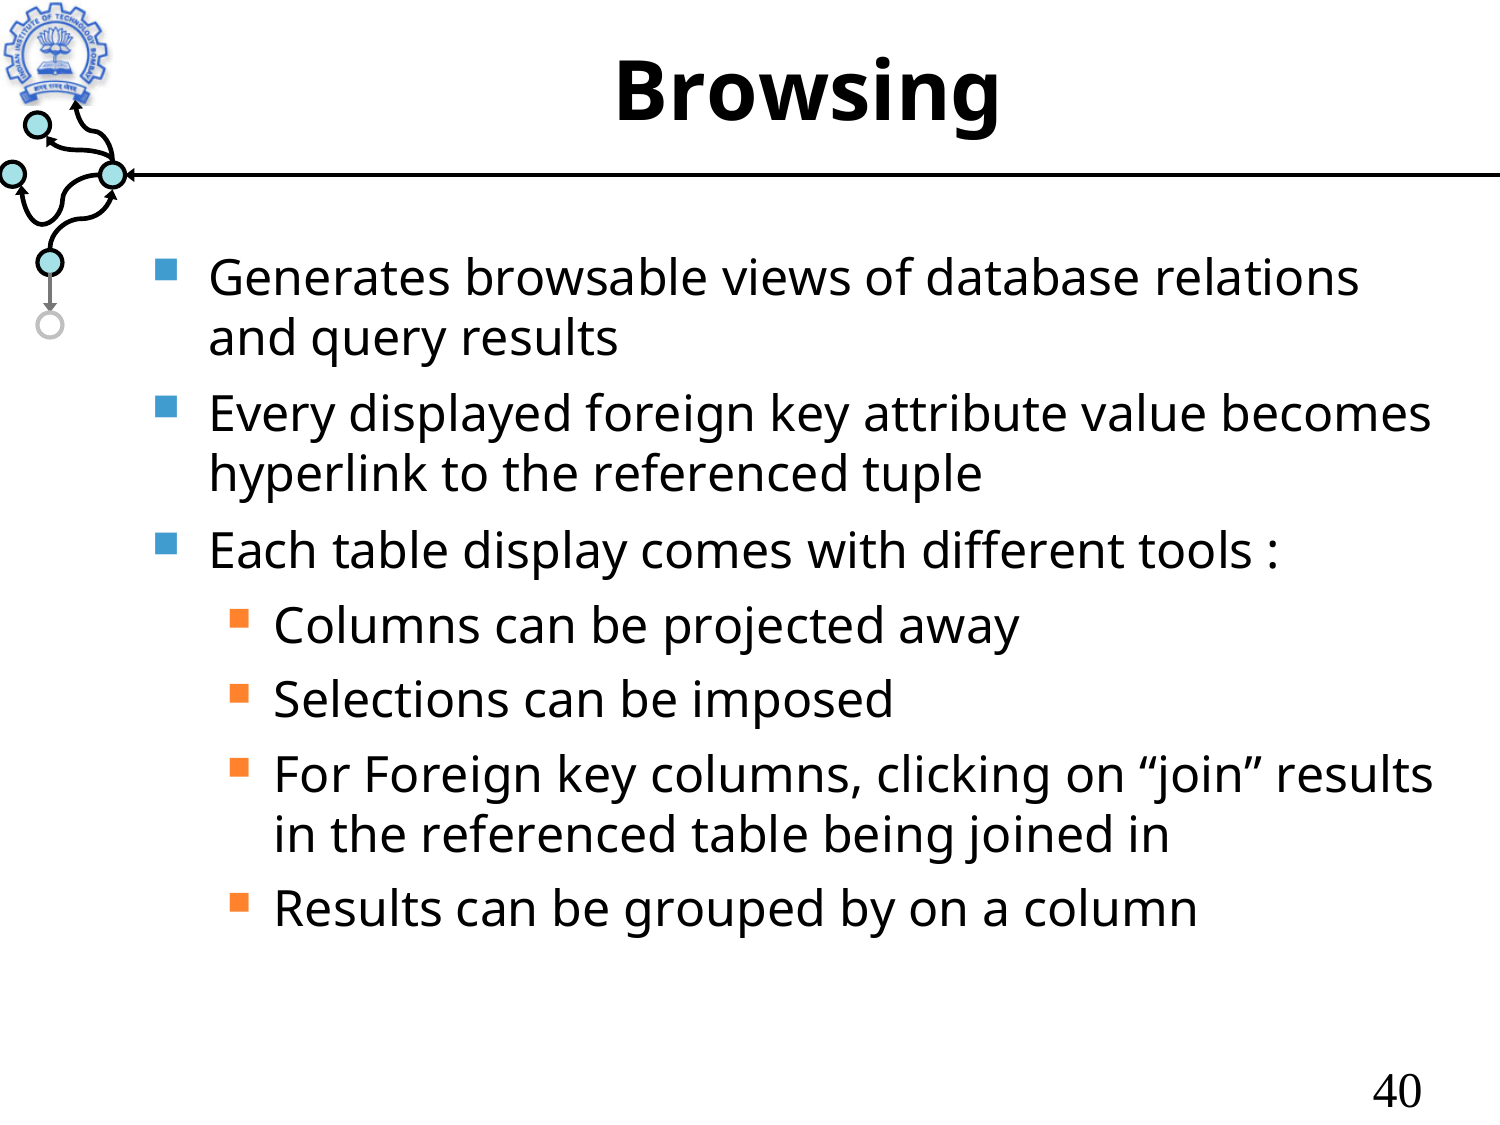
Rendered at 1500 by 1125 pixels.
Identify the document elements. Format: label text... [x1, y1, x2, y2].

title Browsing [141, 12, 1476, 163]
picture [0, 0, 113, 106]
list Generates browsable views of database relations and query results Every displayed foreign key attribute value becomes hyperlink to the referenced tuple Each table display comes with different tools : Columns can be projected away Selections can be imposed For Foreign key columns, clicking on “join” results in the referenced table being joined in Results can be grouped by on a column [137, 237, 1450, 1063]
